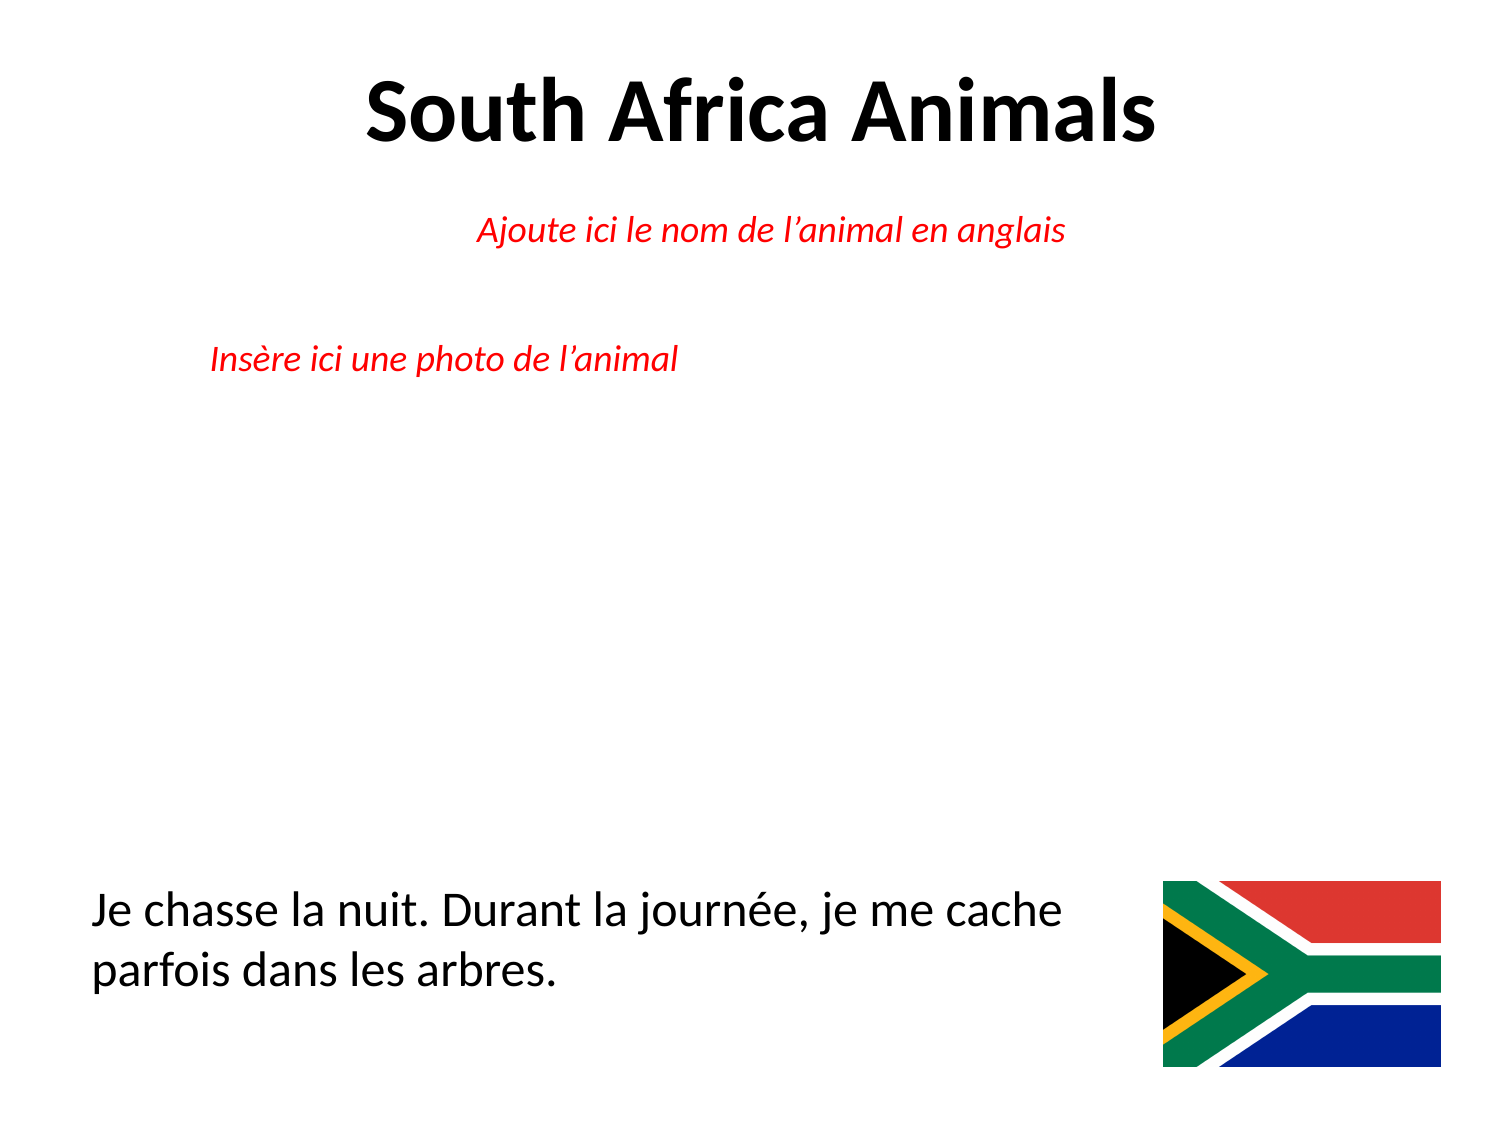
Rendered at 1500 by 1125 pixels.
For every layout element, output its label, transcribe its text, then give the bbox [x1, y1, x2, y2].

text_box Ajoute ici le nom de l’animal en anglais [462, 198, 1112, 258]
text_box Je chasse la nuit. Durant la journée, je me cache parfois dans les arbres. [76, 869, 1140, 1005]
text_box South Africa Animals [123, 42, 1399, 164]
picture [1163, 881, 1441, 1067]
text_box Insère ici une photo de l’animal [194, 326, 1303, 387]
